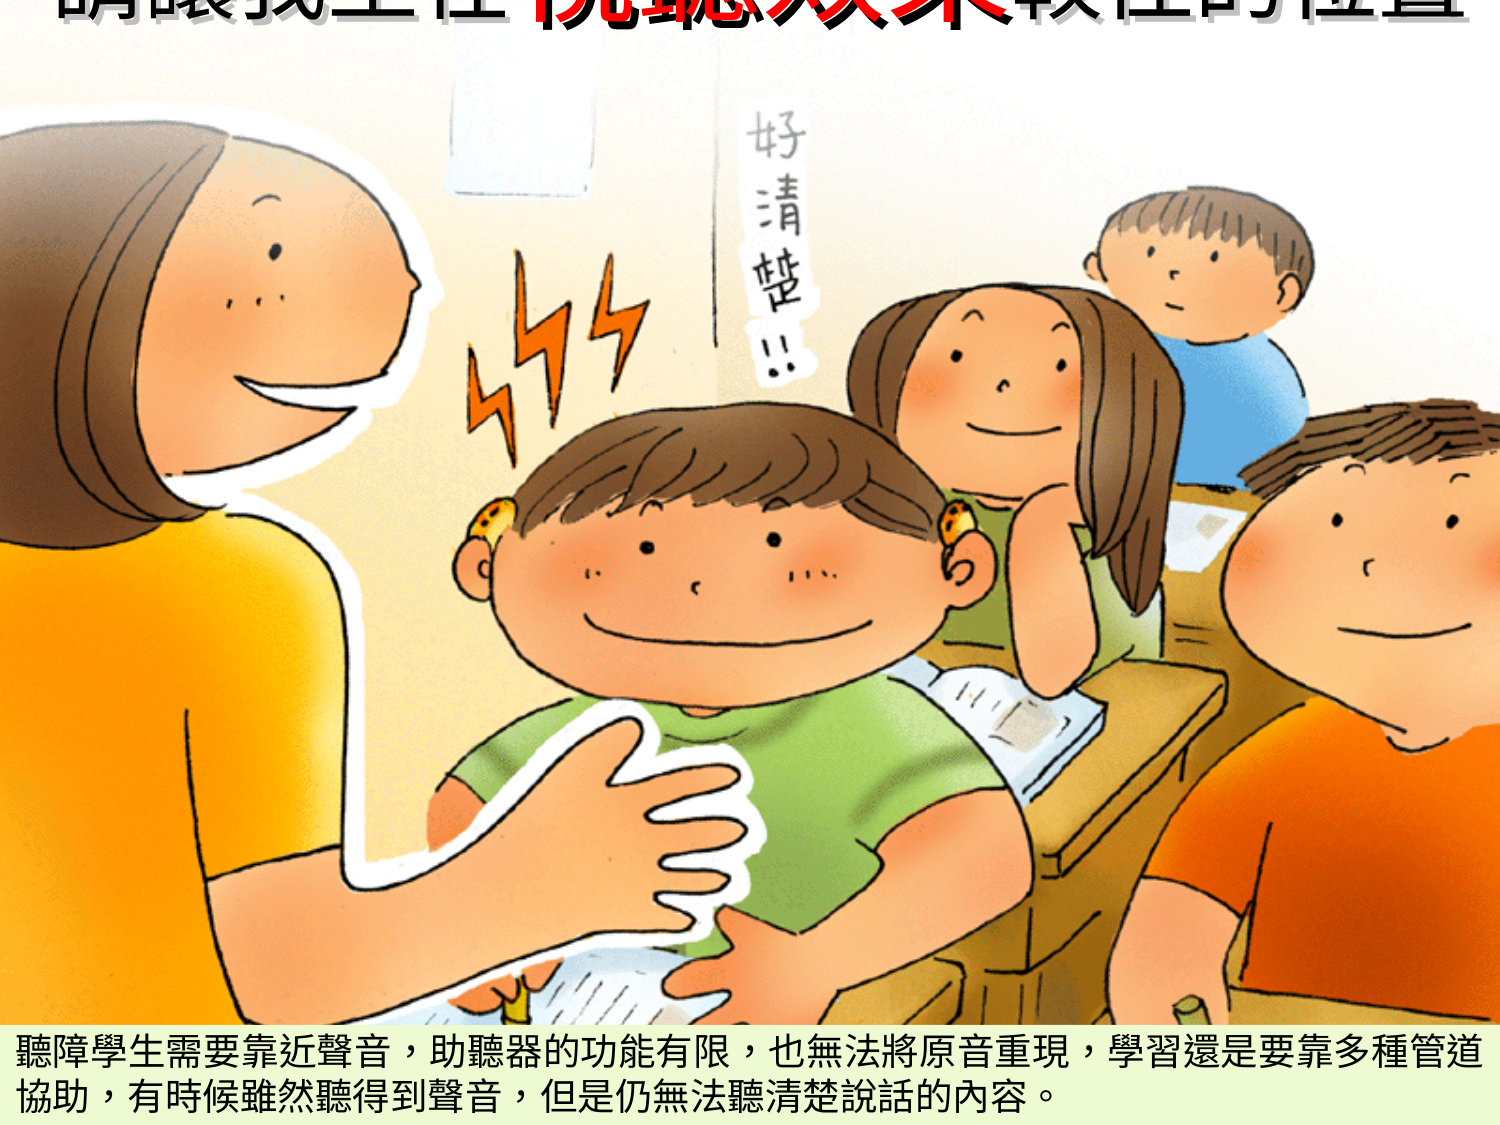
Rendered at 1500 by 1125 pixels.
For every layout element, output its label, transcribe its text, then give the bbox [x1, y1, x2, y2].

title 請讓我坐在視聽效果較佳的位置 [37, 0, 1500, 138]
subtitle 聽障學生需要靠近聲音，助聽器的功能有限，也無法將原音重現，學習還是要靠多種管道協助，有時候雖然聽得到聲音，但是仍無法聽清楚說話的內容。 [0, 1024, 1500, 1125]
picture [0, 0, 1500, 1024]
